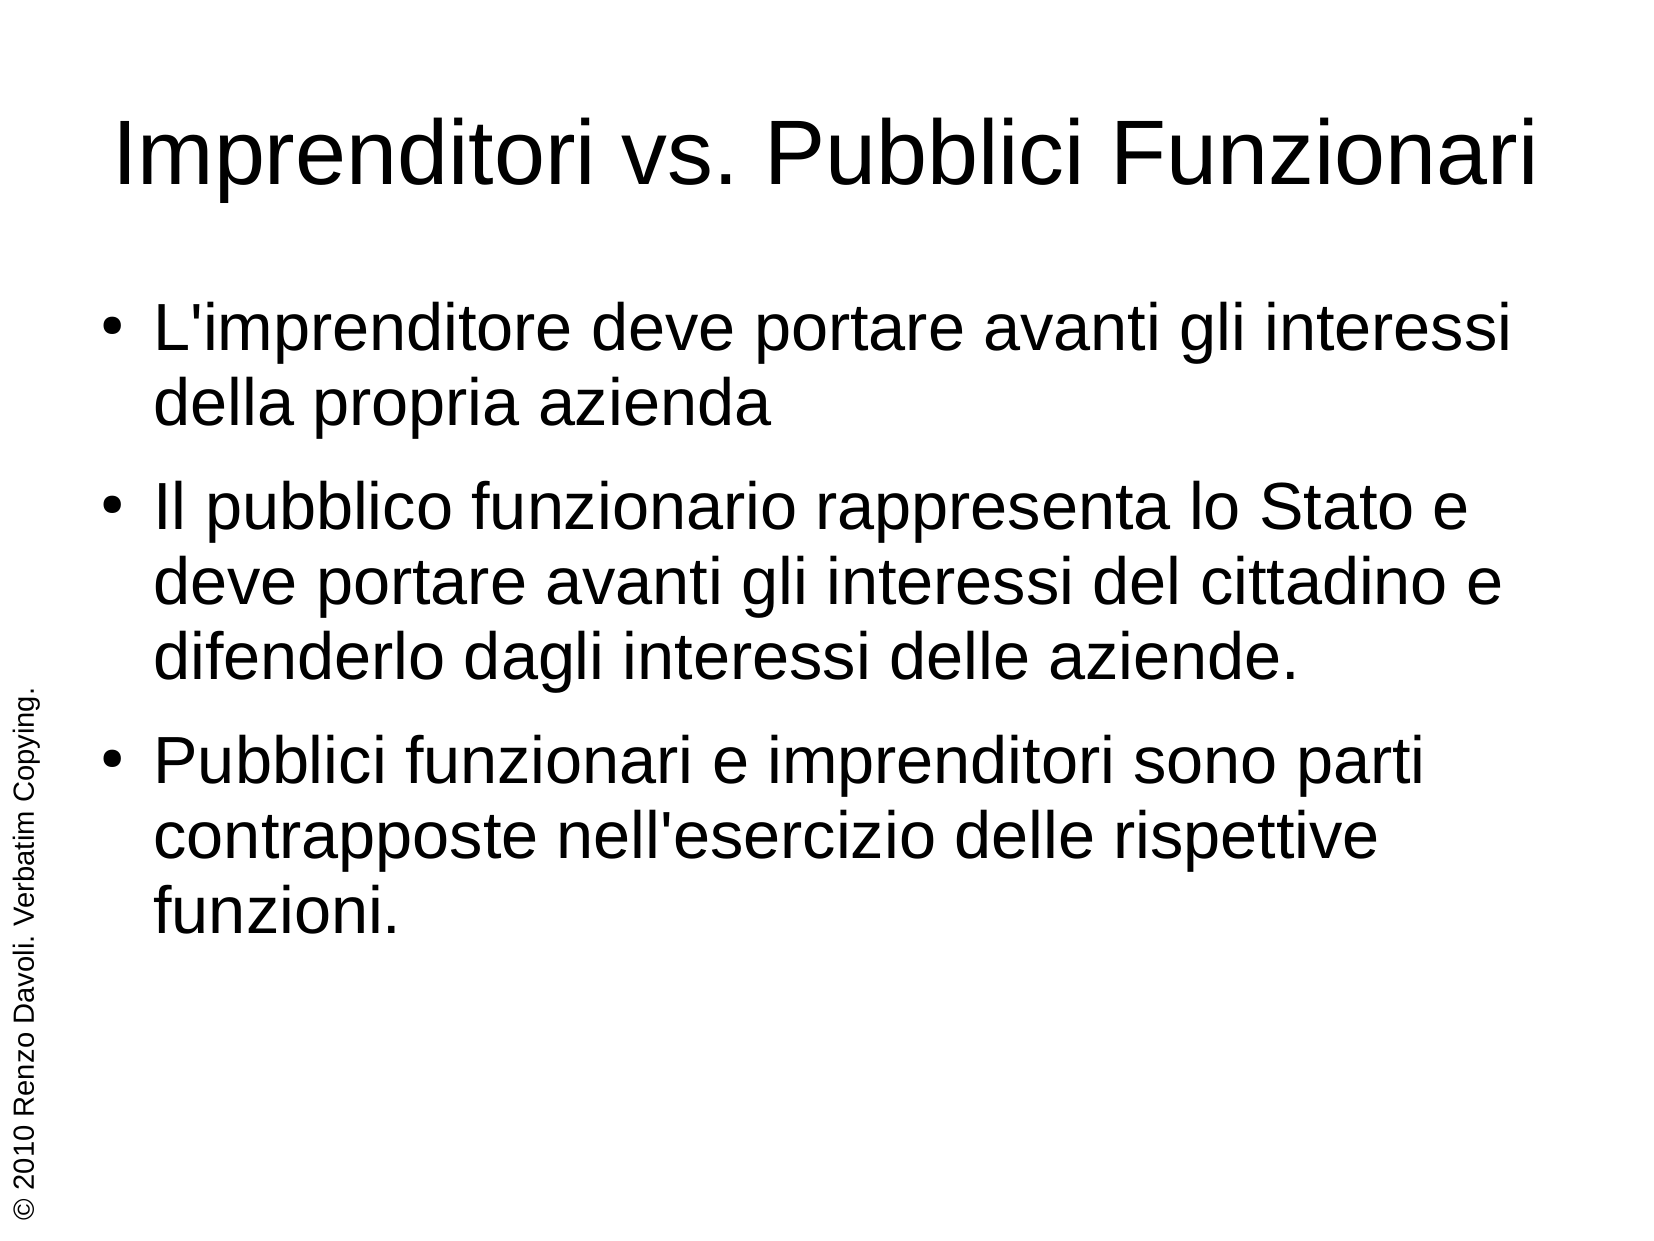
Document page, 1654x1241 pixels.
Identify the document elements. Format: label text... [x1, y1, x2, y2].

list L'imprenditore deve portare avanti gli interessi della propria azienda Il pubblico funzionario rappresenta lo Stato e deve portare avanti gli interessi del cittadino e difenderlo dagli interessi delle aziende. Pubblici funzionari e imprenditori sono parti contrapposte nell'esercizio delle rispettive funzioni. [82, 290, 1571, 1109]
title Imprenditori vs. Pubblici Funzionari [82, 56, 1571, 250]
